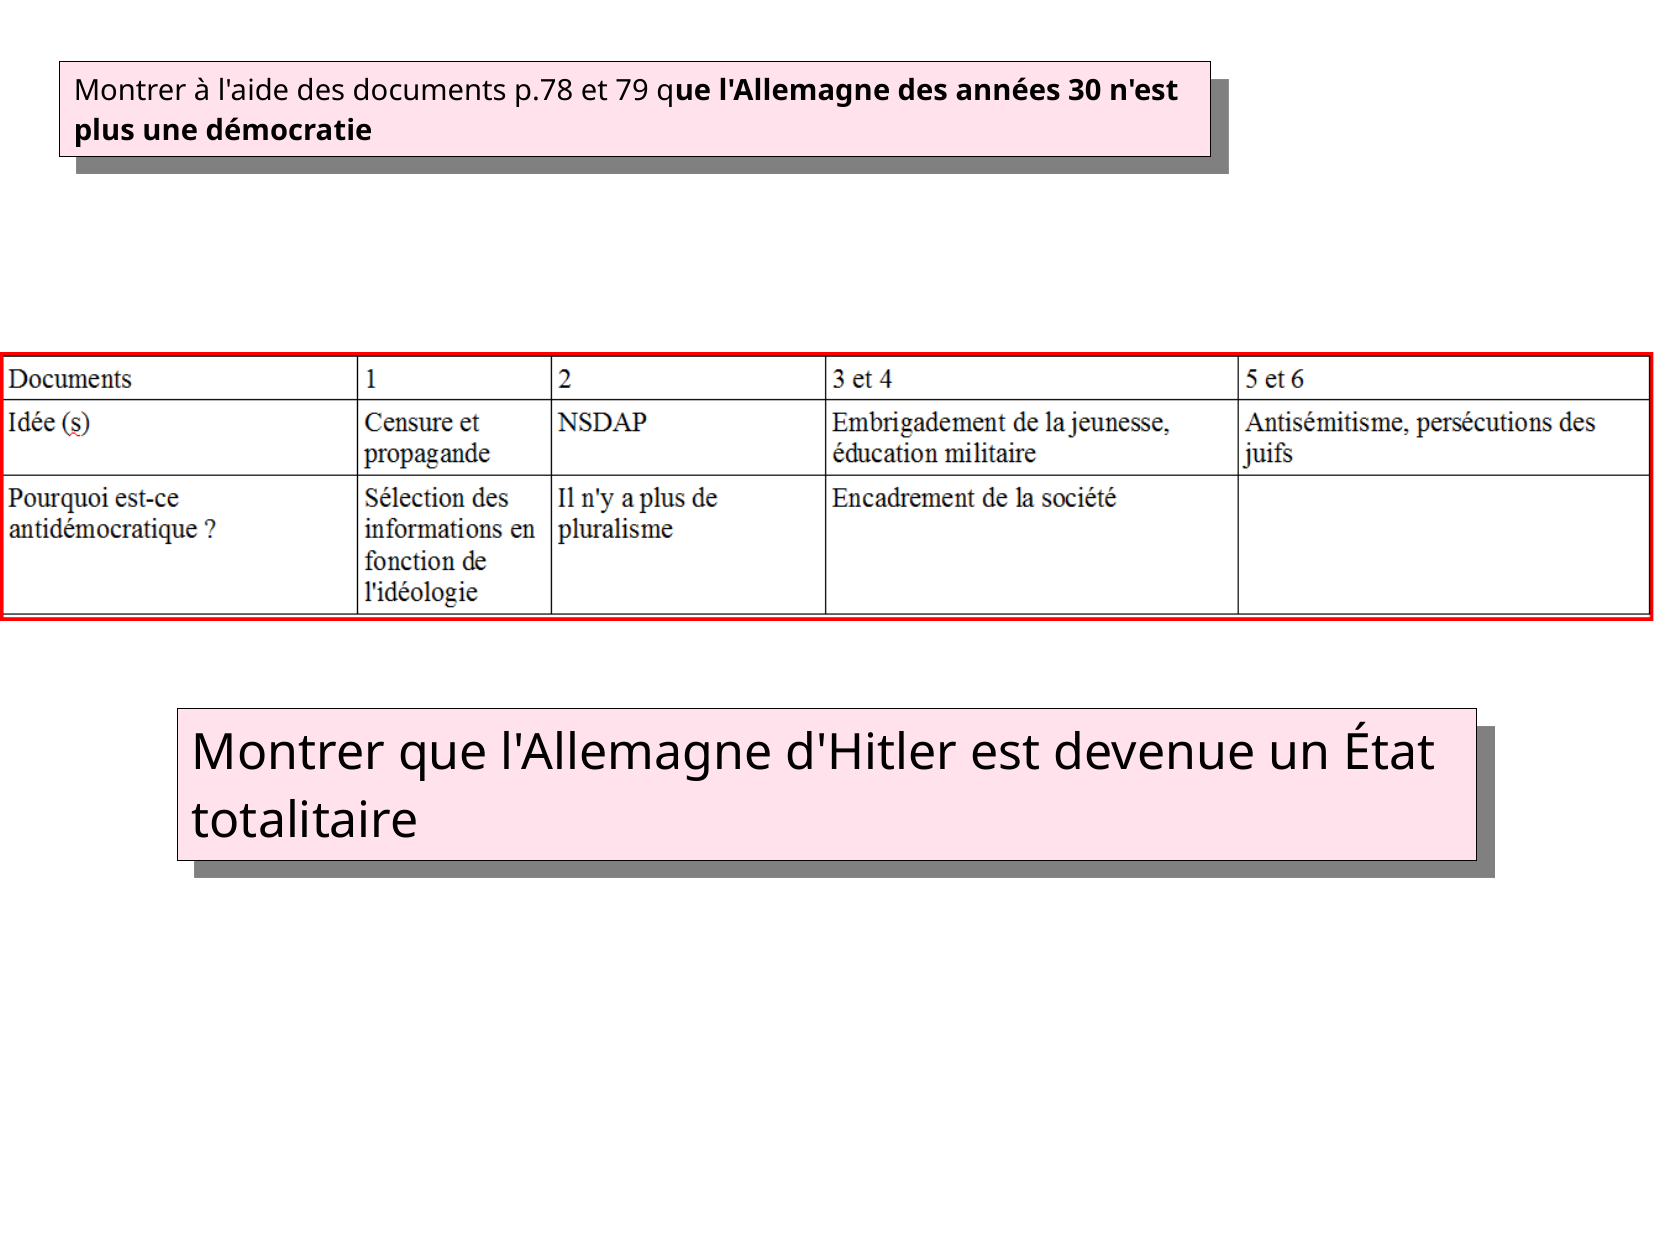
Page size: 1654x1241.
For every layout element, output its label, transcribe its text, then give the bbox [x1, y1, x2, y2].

text_box Montrer que l'Allemagne d'Hitler est devenue un État totalitaire [177, 708, 1477, 848]
picture [0, 352, 1654, 621]
text_box Montrer à l'aide des documents p.78 et 79 que l'Allemagne des années 30 n'est plus une démocratie [59, 61, 1211, 147]
